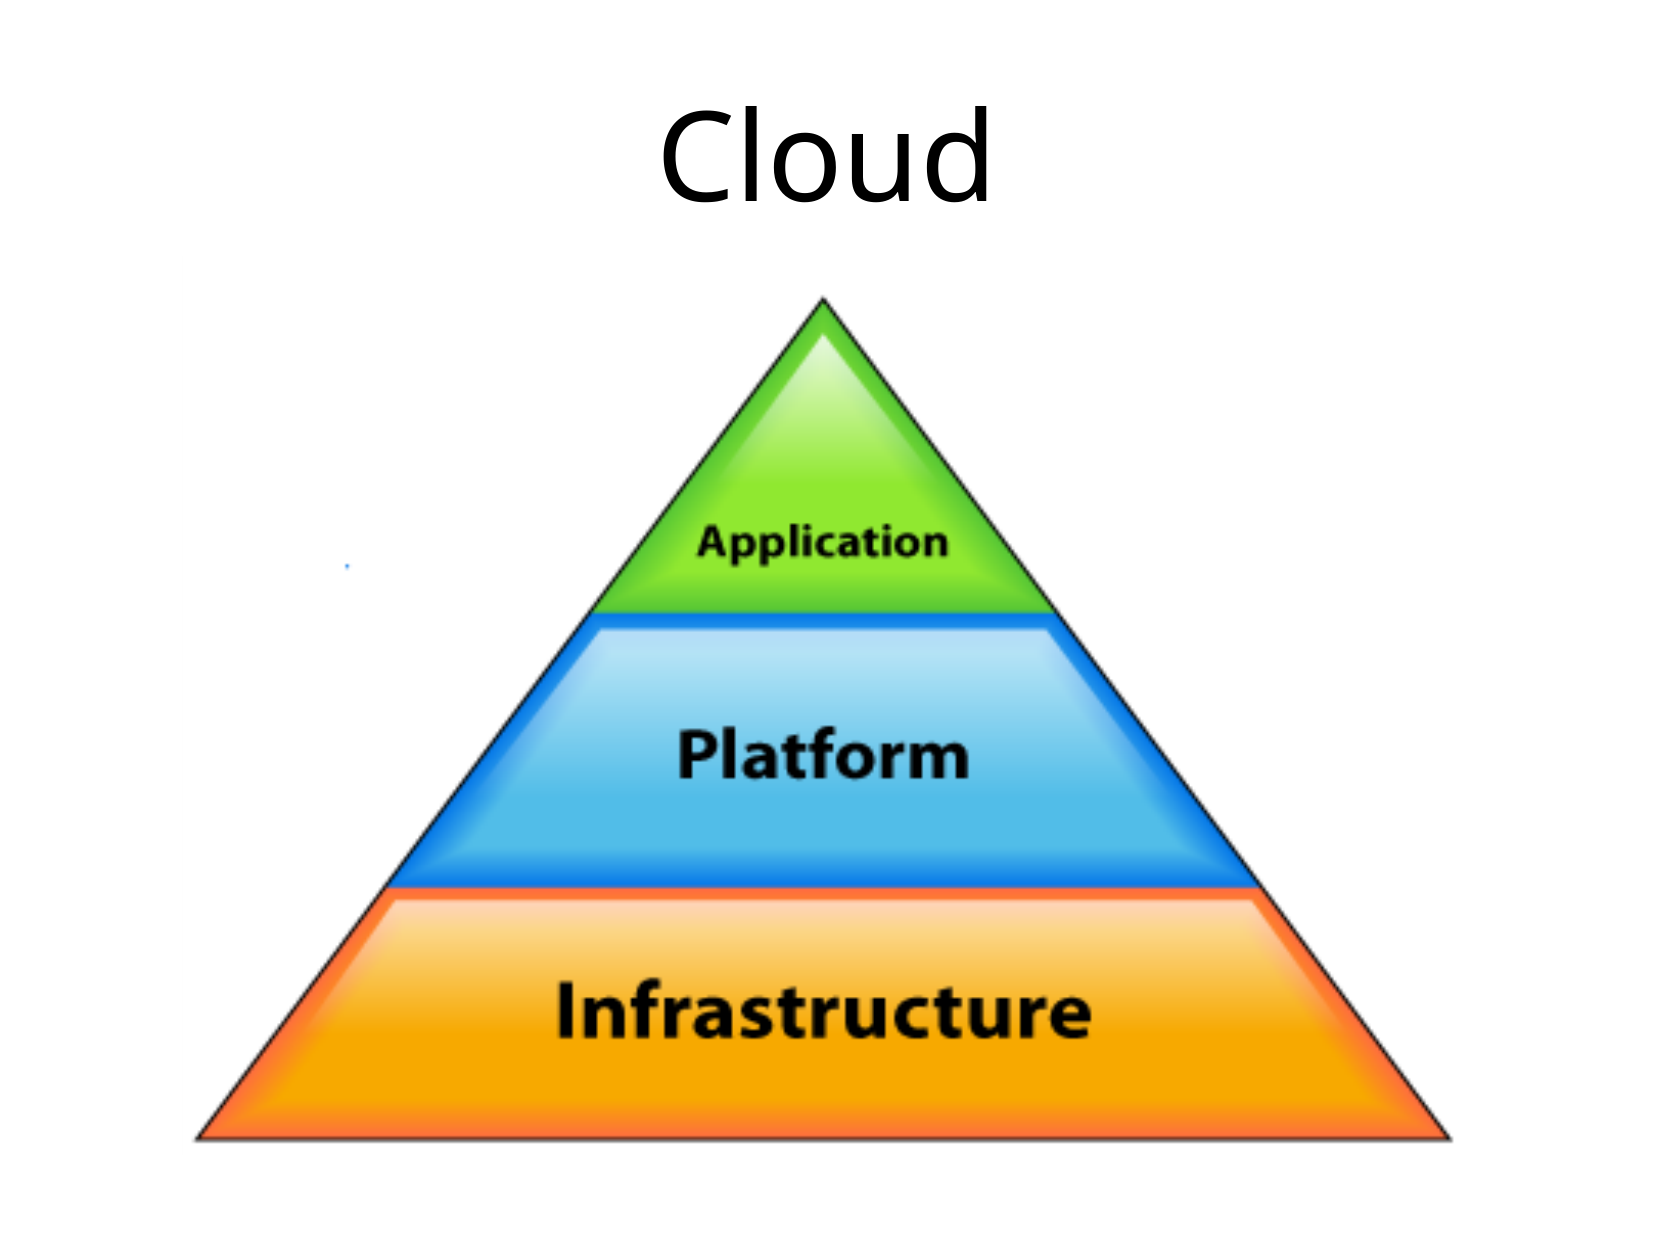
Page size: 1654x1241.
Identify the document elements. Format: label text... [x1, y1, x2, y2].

picture [181, 256, 1472, 1156]
title Cloud [82, 49, 1571, 257]
